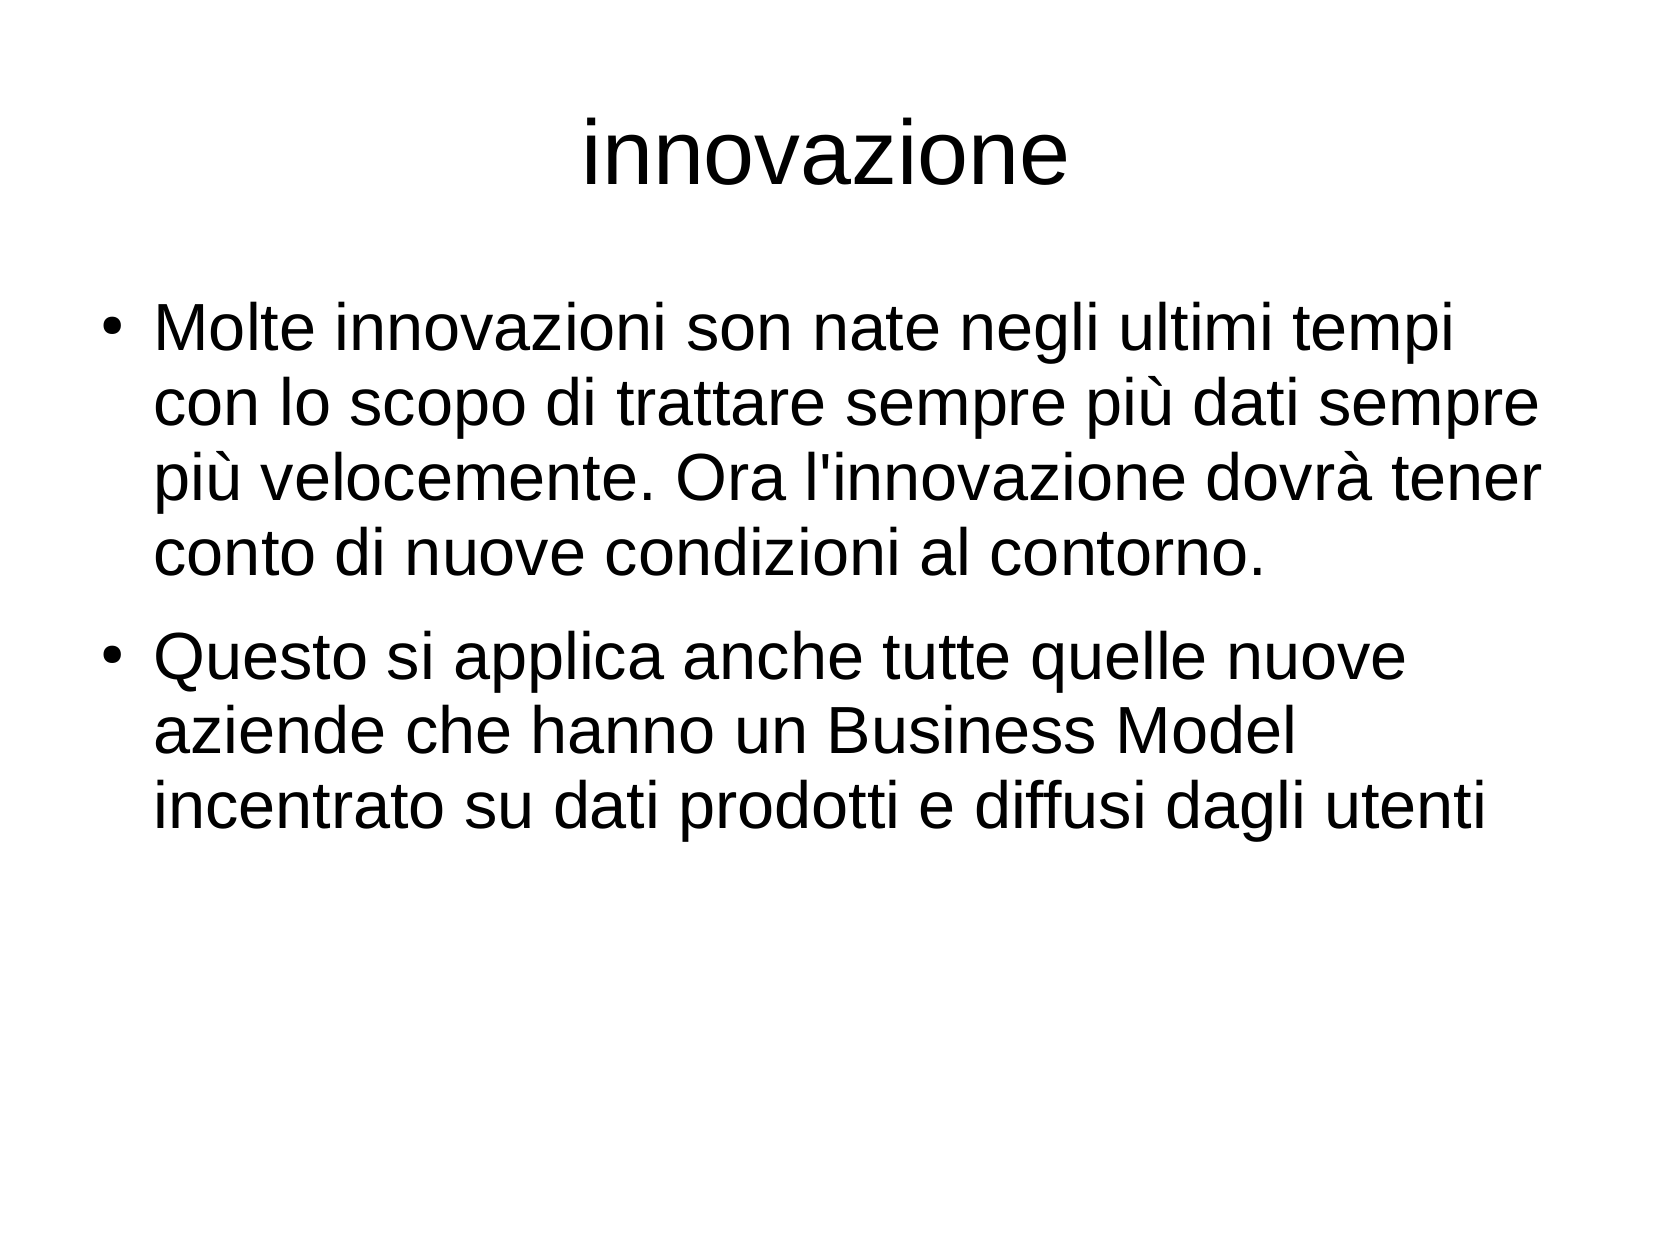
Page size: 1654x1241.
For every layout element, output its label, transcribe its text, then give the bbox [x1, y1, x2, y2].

title innovazione [82, 49, 1571, 257]
list Molte innovazioni son nate negli ultimi tempi con lo scopo di trattare sempre più dati sempre più velocemente. Ora l'innovazione dovrà tener conto di nuove condizioni al contorno. Questo si applica anche tutte quelle nuove aziende che hanno un Business Model incentrato su dati prodotti e diffusi dagli utenti [82, 290, 1571, 1010]
